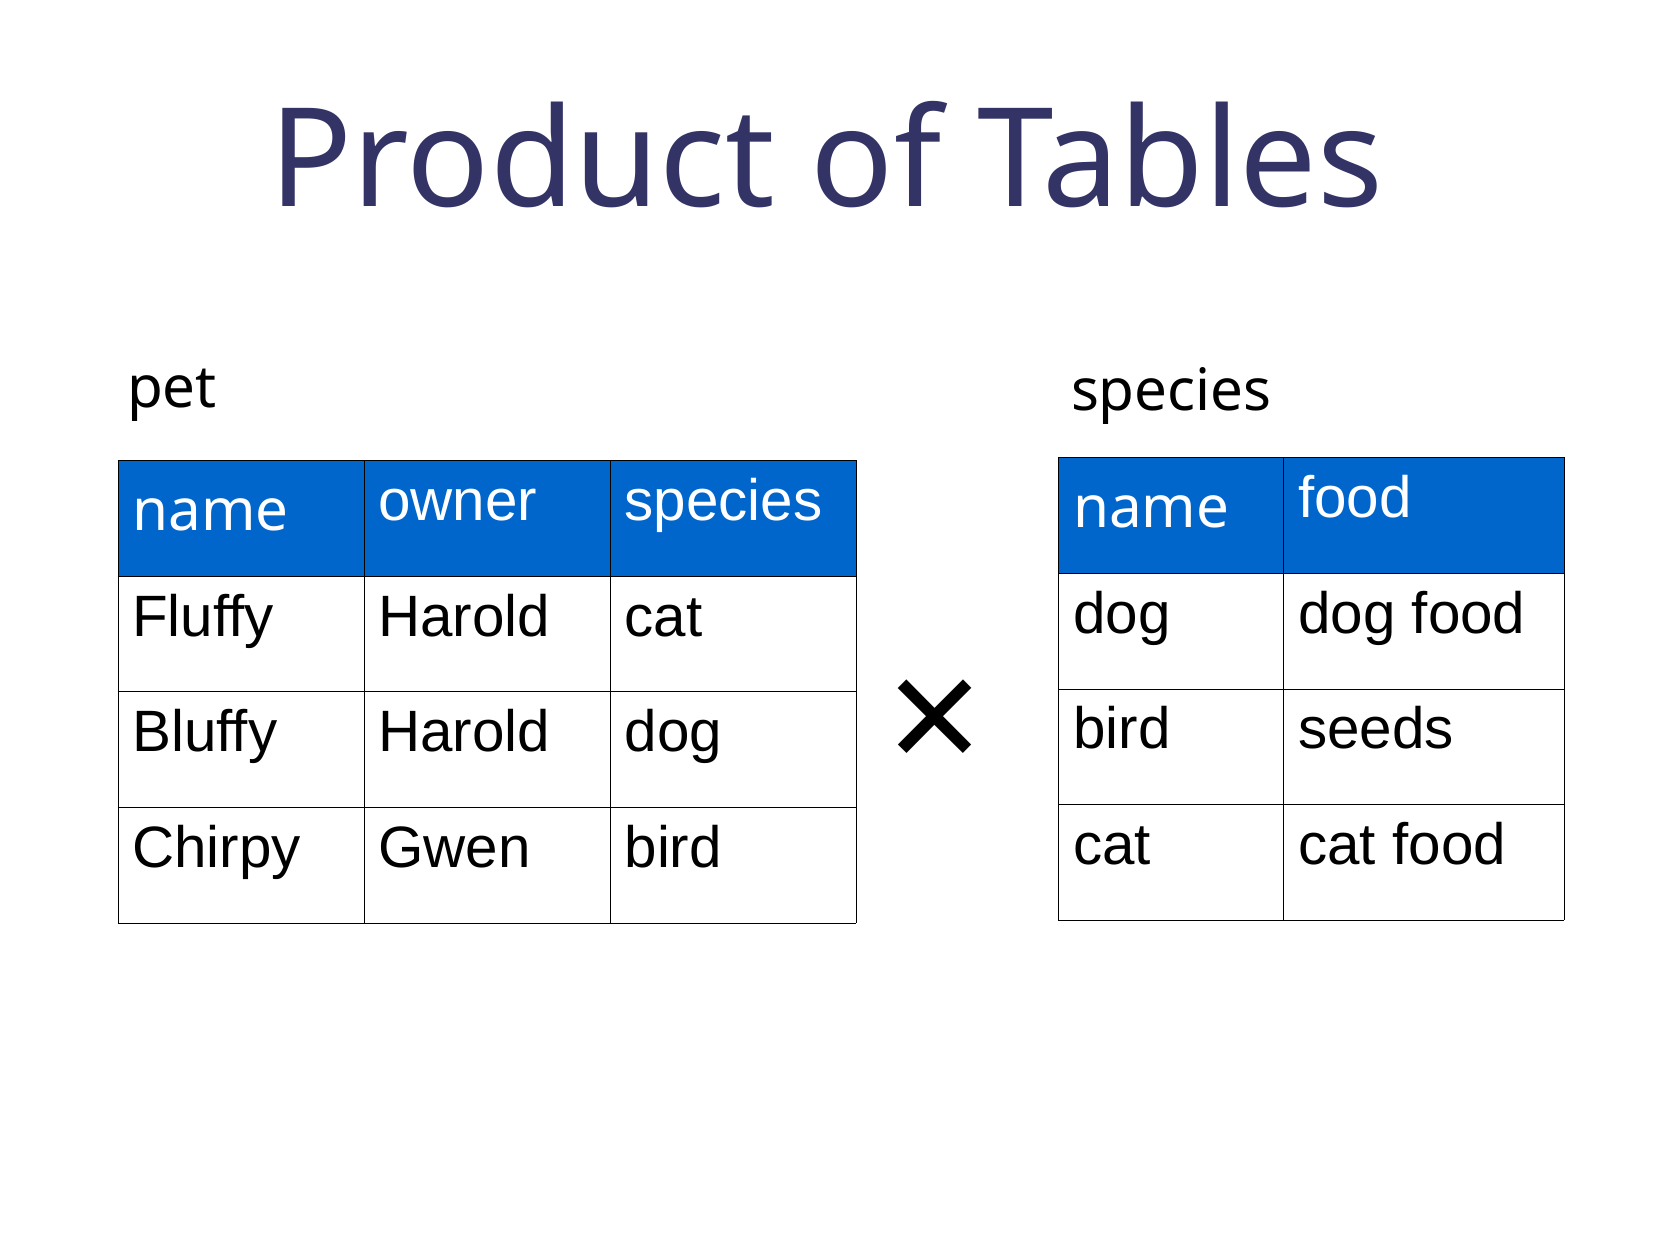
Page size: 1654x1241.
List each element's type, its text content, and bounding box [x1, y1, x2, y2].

table_header food [1284, 458, 1564, 573]
title Product of Tables [82, 49, 1571, 257]
table_header name [119, 461, 364, 576]
table_cell Fluffy [119, 577, 364, 691]
text_box species [1056, 340, 1469, 427]
table_cell Harold [365, 577, 610, 691]
table_cell bird [611, 808, 856, 923]
table_cell Bluffy [119, 692, 364, 807]
table_cell Chirpy [119, 808, 364, 923]
table_header name [1059, 458, 1283, 573]
table_cell seeds [1284, 690, 1564, 804]
table_cell cat [611, 577, 856, 691]
text_box pet [112, 337, 526, 424]
table_cell dog [1059, 574, 1283, 689]
table_cell Gwen [365, 808, 610, 923]
table_header owner [365, 461, 610, 576]
table_cell Harold [365, 692, 610, 807]
table_cell cat [1059, 805, 1283, 920]
table_header species [611, 461, 856, 576]
table_cell dog [611, 692, 856, 807]
table_cell dog food [1284, 574, 1564, 689]
table_cell cat food [1284, 805, 1564, 920]
text_box × [887, 597, 1038, 800]
table_cell bird [1059, 690, 1283, 804]
